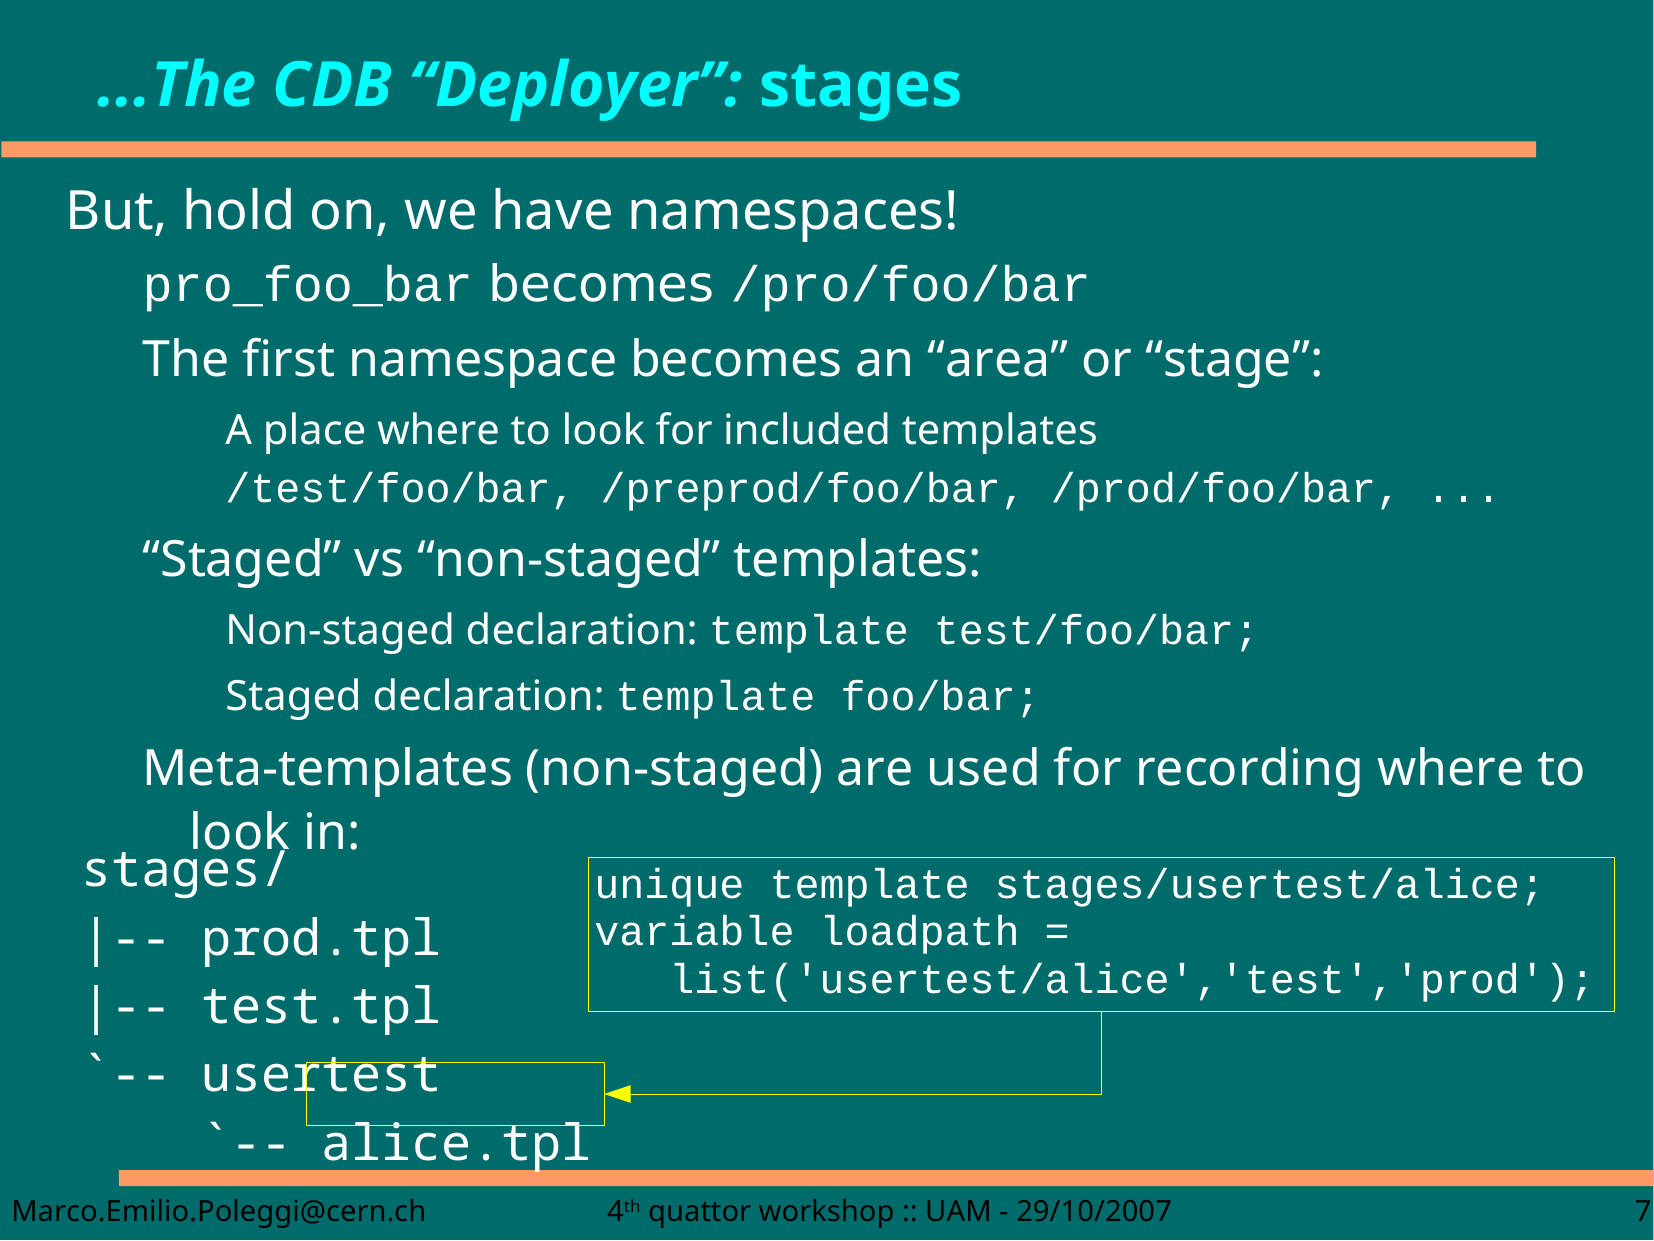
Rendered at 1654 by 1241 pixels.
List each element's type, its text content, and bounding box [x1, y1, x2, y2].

title ...The CDB “Deployer”: stages [97, 28, 1510, 136]
text_box unique template stages/usertest/alice; variable loadpath = list('usertest/alice','test','prod'); [588, 857, 1615, 1012]
list But, hold on, we have namespaces! pro_foo_bar becomes /pro/foo/bar The first namespace becomes an “area” or “stage”: A place where to look for included templates /test/foo/bar, /preprod/foo/bar, /prod/foo/bar, ... “Staged” vs “non-staged” templates: Non-staged declaration: template test/foo/bar; Staged declaration: template foo/bar; Meta-templates (non-staged) are used for recording where to look in: [48, 172, 1603, 817]
text_box stages/ |-- prod.tpl |-- test.tpl `-- usertest `-- alice.tpl [307, 1063, 593, 1118]
text_box stages/ |-- prod.tpl |-- test.tpl `-- usertest `-- alice.tpl [81, 833, 593, 1118]
